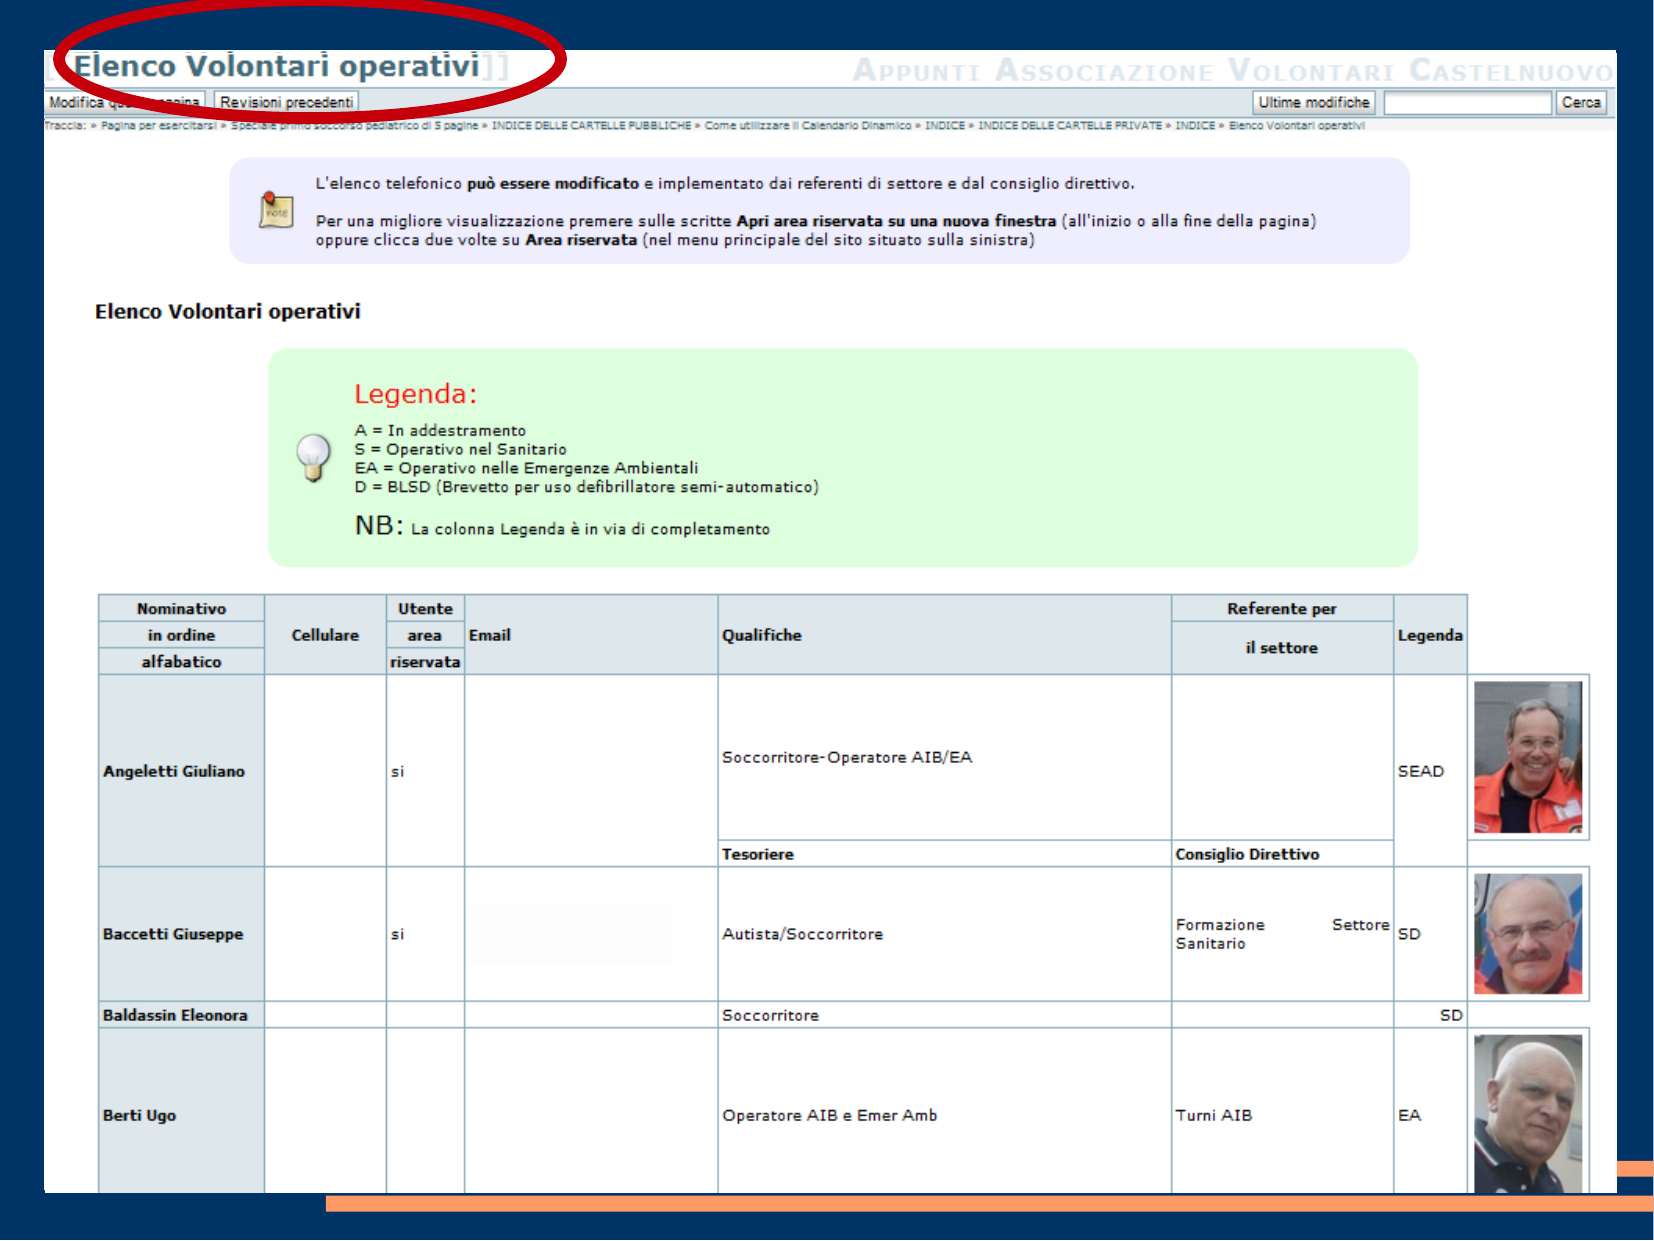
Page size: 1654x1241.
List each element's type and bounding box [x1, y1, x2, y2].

picture [44, 50, 1617, 1193]
picture [66, 50, 554, 112]
